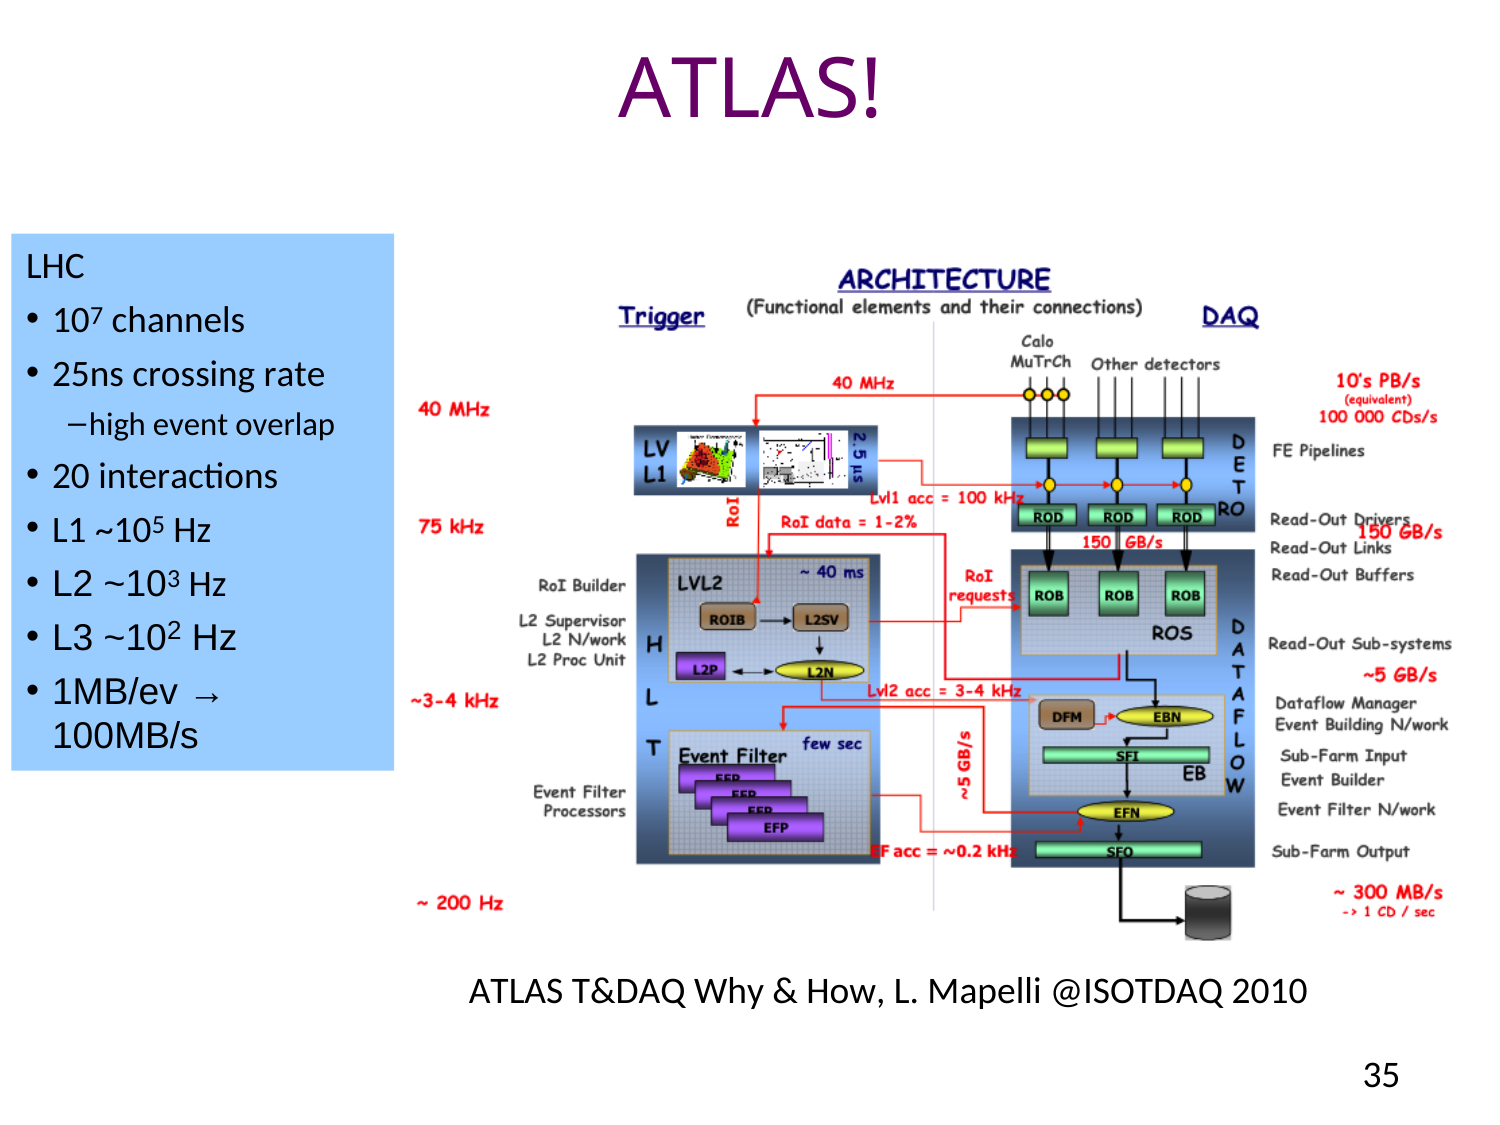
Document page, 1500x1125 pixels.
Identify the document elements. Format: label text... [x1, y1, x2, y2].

title ATLAS! [6, 0, 1495, 169]
list LHC 107 channels 25ns crossing rate high event overlap 20 interactions L1 ~105 Hz L2 ~103 Hz L3 ~102 Hz 1MB/ev → 100MB/s [11, 233, 395, 771]
text_box ATLAS T&DAQ Why & How, L. Mapelli @ISOTDAQ 2010 [453, 958, 1436, 1019]
picture [409, 262, 1460, 961]
